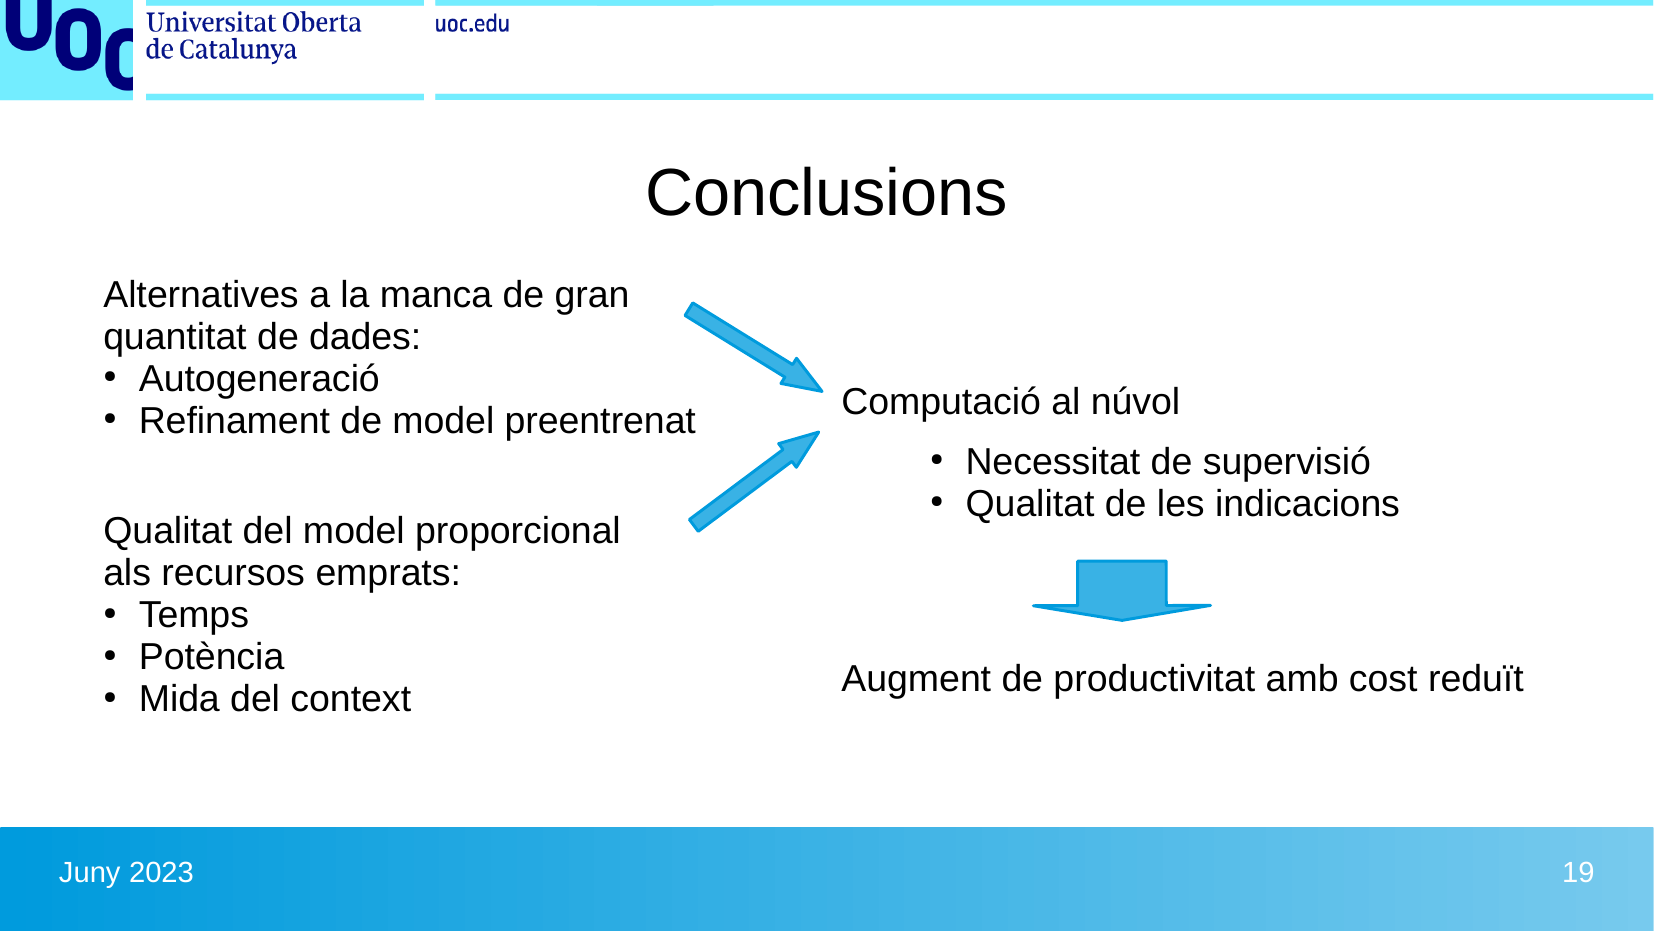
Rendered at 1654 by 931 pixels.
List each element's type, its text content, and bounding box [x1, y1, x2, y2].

subtitle Conclusions [59, 118, 1595, 266]
text_box Necessitat de supervisió Qualitat de les indicacions [915, 432, 1477, 532]
text_box Alternatives a la manca de gran quantitat de dades: Autogeneració Refinament de model preentrenat [88, 265, 739, 491]
text_box Qualitat del model proporcional als recursos emprats: Temps Potència Mida del context [88, 501, 680, 727]
text_box [689, 432, 819, 532]
text_box [1033, 561, 1211, 621]
text_box Augment de productivitat amb cost reduït [826, 649, 1565, 709]
text_box [685, 302, 823, 392]
picture [0, 0, 1654, 105]
text_box Computació al núvol [826, 373, 1211, 463]
